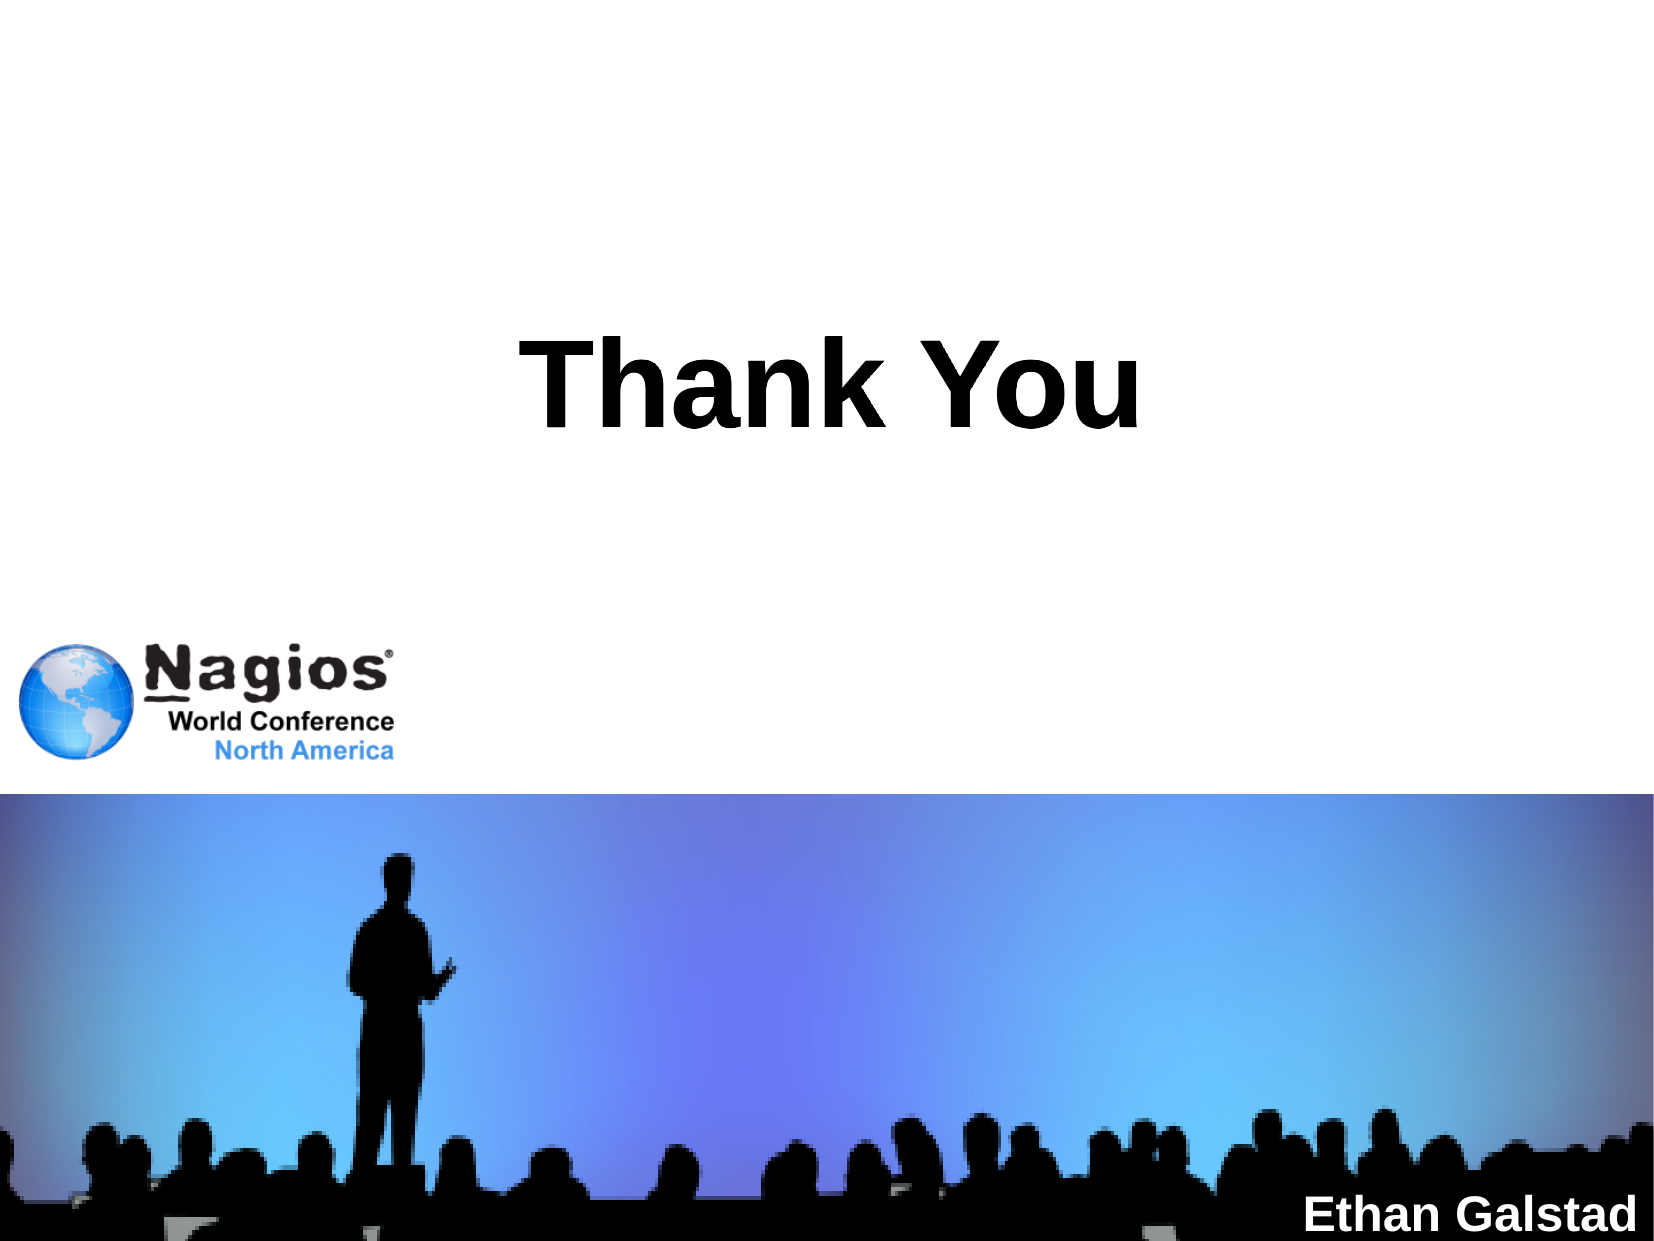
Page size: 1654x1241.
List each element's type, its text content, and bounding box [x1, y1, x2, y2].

text_box Ethan Galstad [1227, 1179, 1654, 1241]
title Thank You [87, 287, 1576, 480]
picture [19, 643, 395, 785]
picture [0, 794, 1654, 1241]
